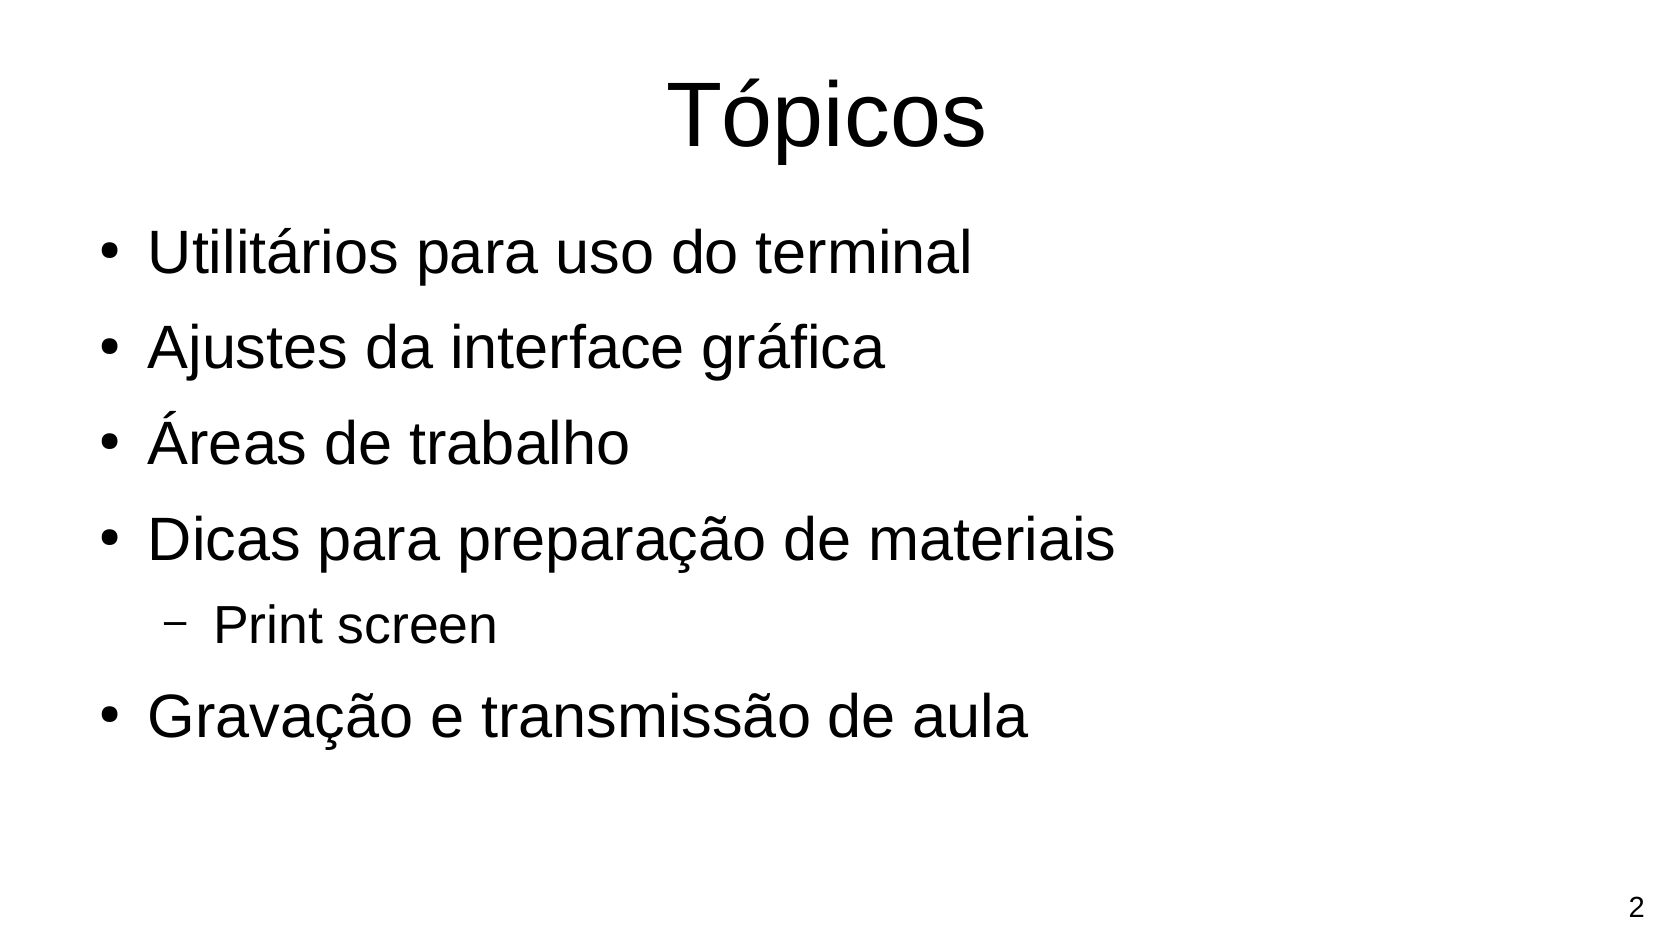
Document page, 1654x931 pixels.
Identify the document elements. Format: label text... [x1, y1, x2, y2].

list Utilitários para uso do terminal Ajustes da interface gráfica Áreas de trabalho Dicas para preparação de materiais Print screen Gravação e transmissão de aula [82, 217, 1571, 758]
title Tópicos [82, 37, 1571, 193]
